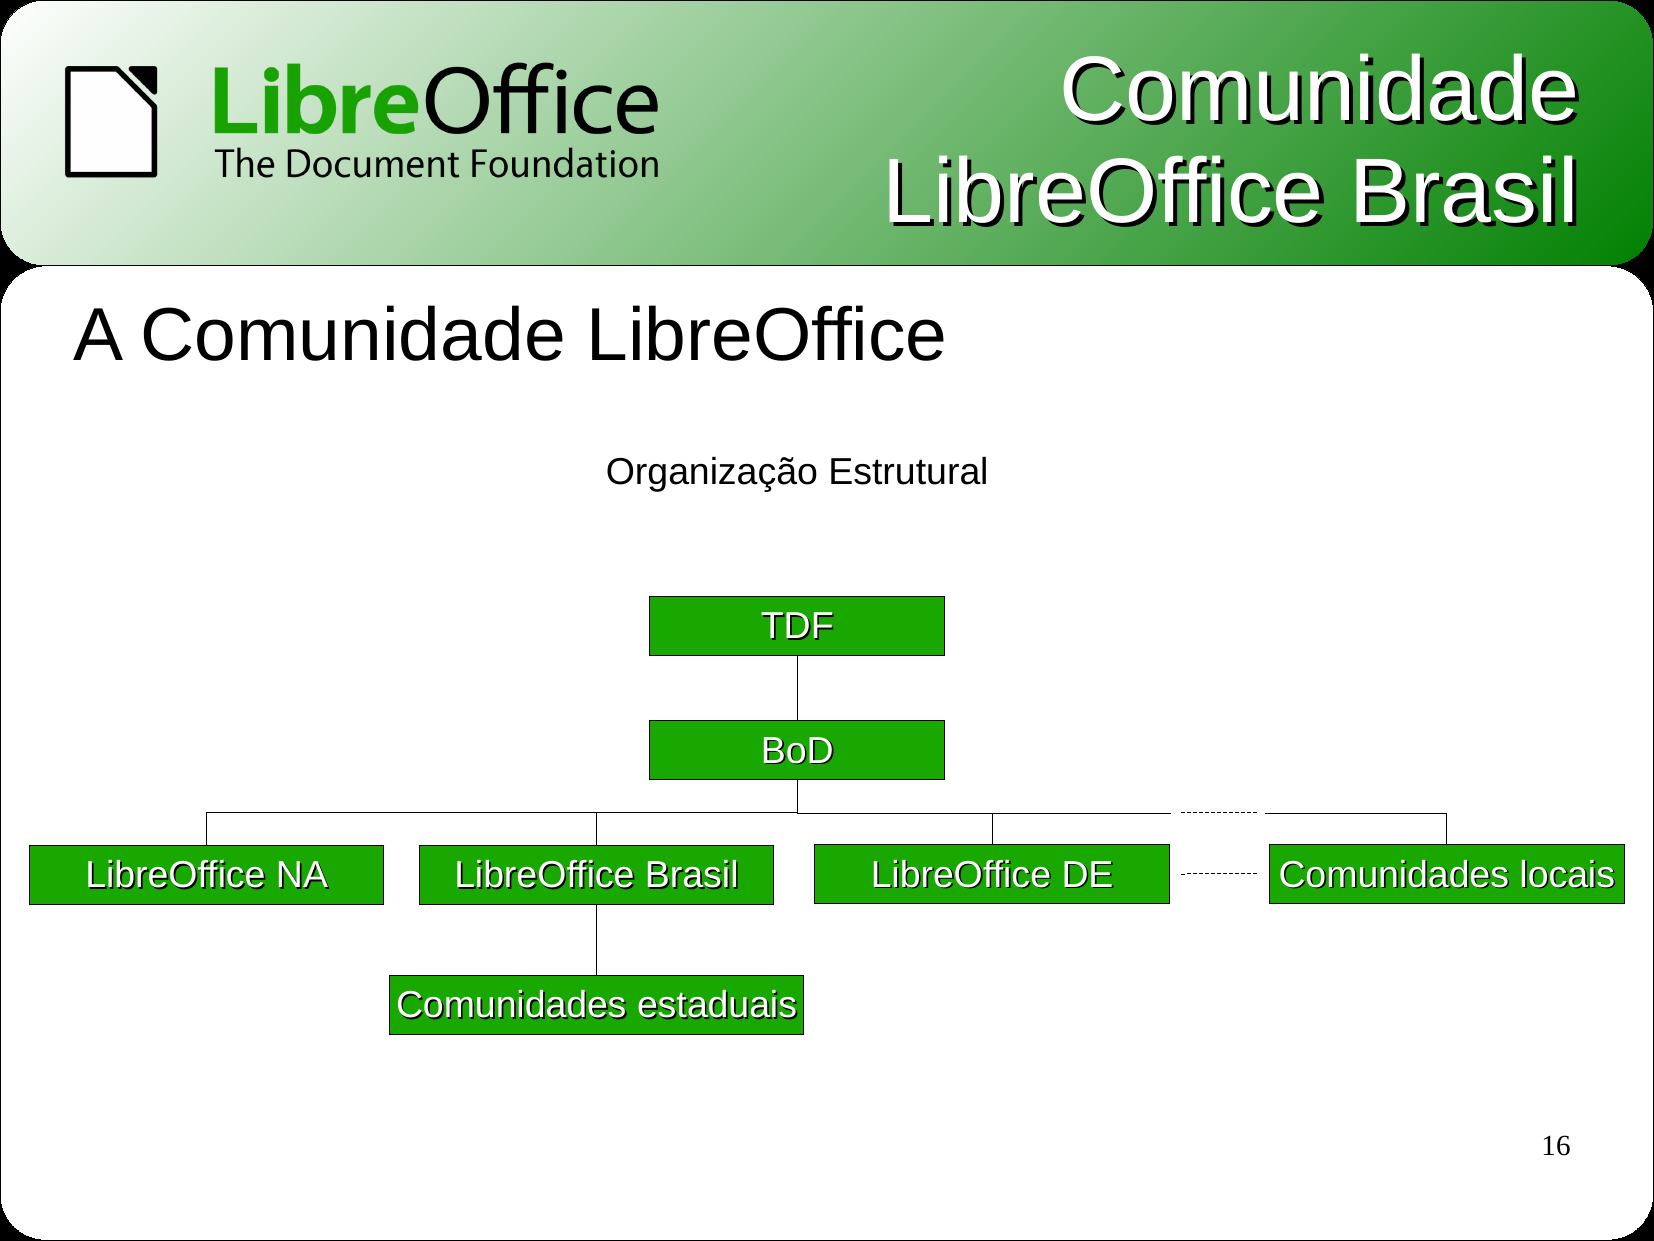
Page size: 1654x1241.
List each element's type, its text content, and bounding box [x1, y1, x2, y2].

text_box BoD [649, 720, 945, 780]
text_box A Comunidade LibreOffice [59, 285, 1625, 385]
text_box TDF [649, 596, 945, 656]
text_box LibreOffice DE [814, 844, 1170, 904]
text_box Organização Estrutural [561, 442, 1034, 500]
text_box LibreOffice Brasil [419, 845, 774, 905]
picture [29, 36, 702, 207]
text_box LibreOffice NA [29, 845, 384, 905]
text_box Comunidades estaduais [389, 975, 804, 1035]
text_box Comunidades locais [1269, 844, 1625, 904]
text_box Comunidade LibreOffice Brasil [856, 29, 1595, 250]
